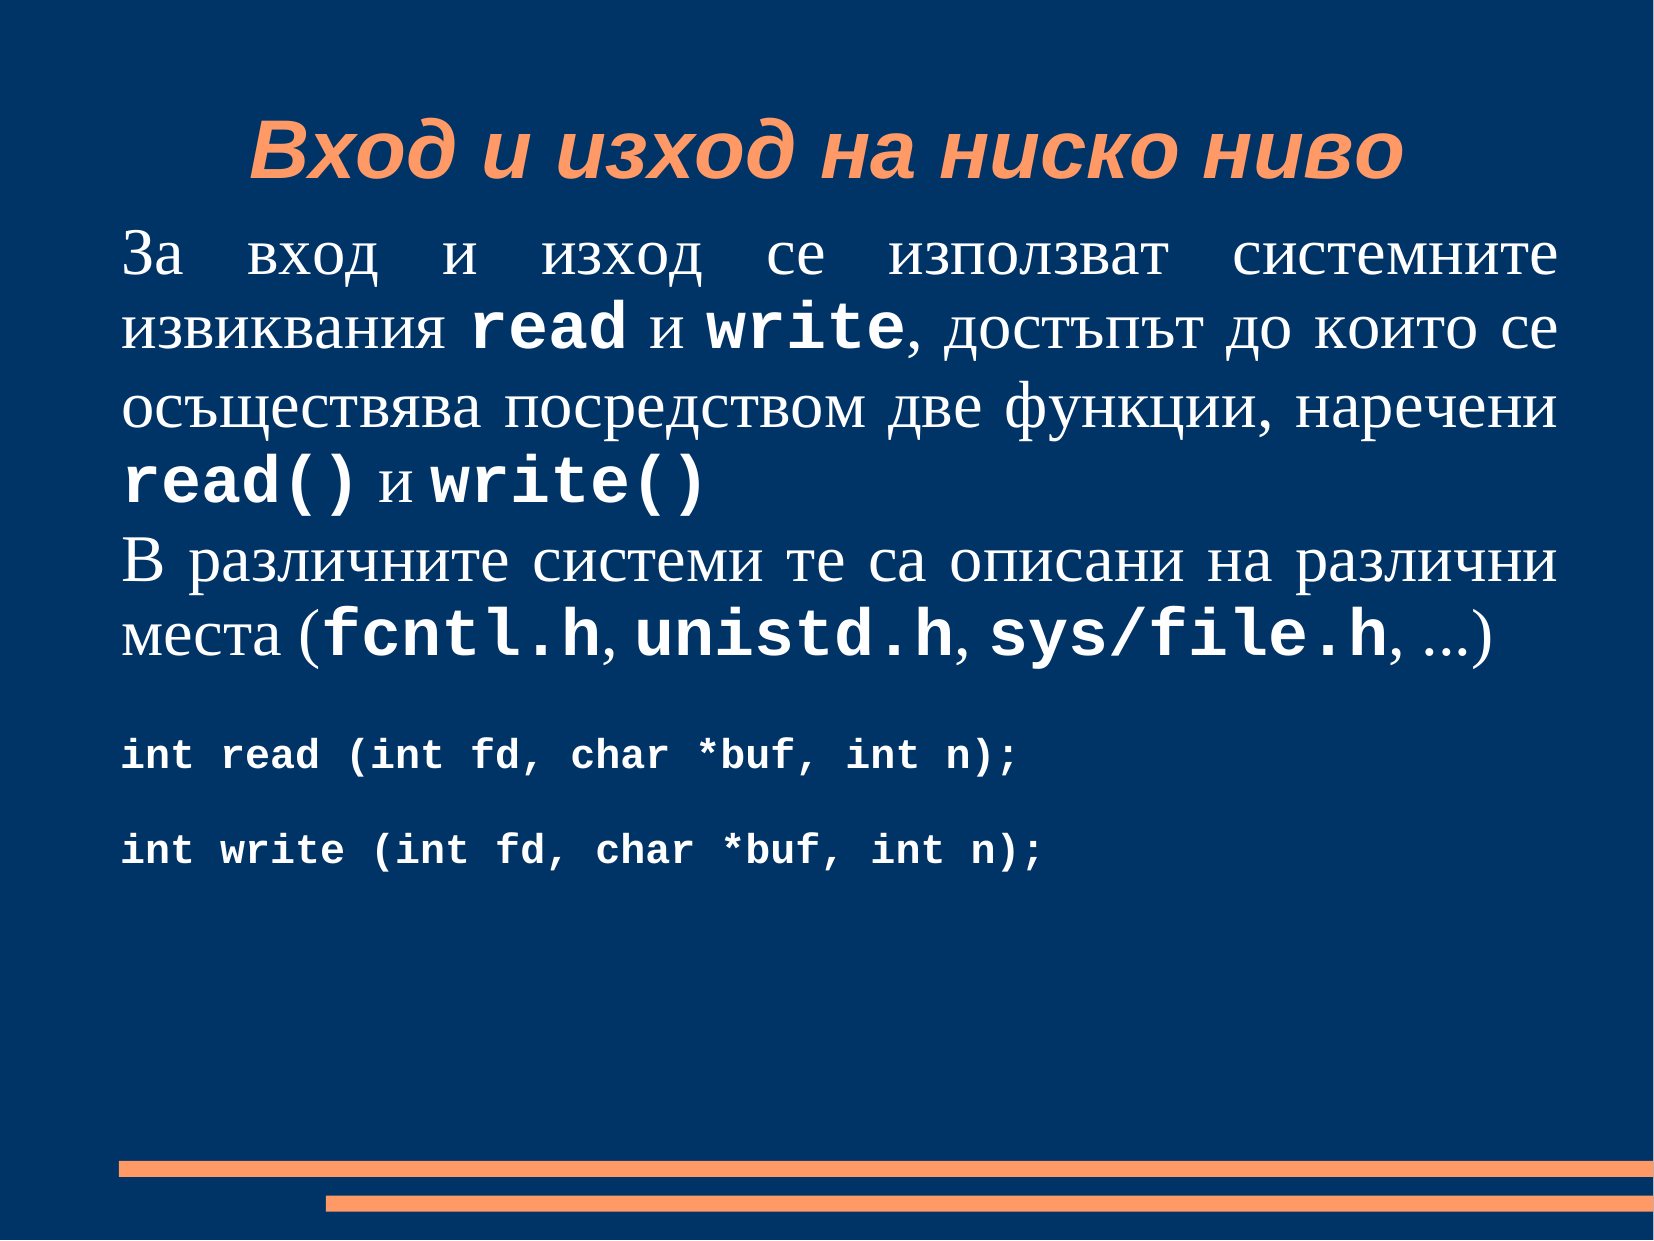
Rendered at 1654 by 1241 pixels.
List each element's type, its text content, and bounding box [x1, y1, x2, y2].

subtitle За вход и изход се използват системните извиквания read и write, достъпът до които се осъществява посредством две функции, наречени read() и write() В различните системи те са описани на различни места (fcntl.h, unistd.h, sys/file.h, ...) [121, 214, 1561, 676]
title Вход и изход на ниско ниво [121, 46, 1534, 214]
text_box int read (int fd, char *buf, int n); int write (int fd, char *buf, int n); [105, 726, 1361, 885]
